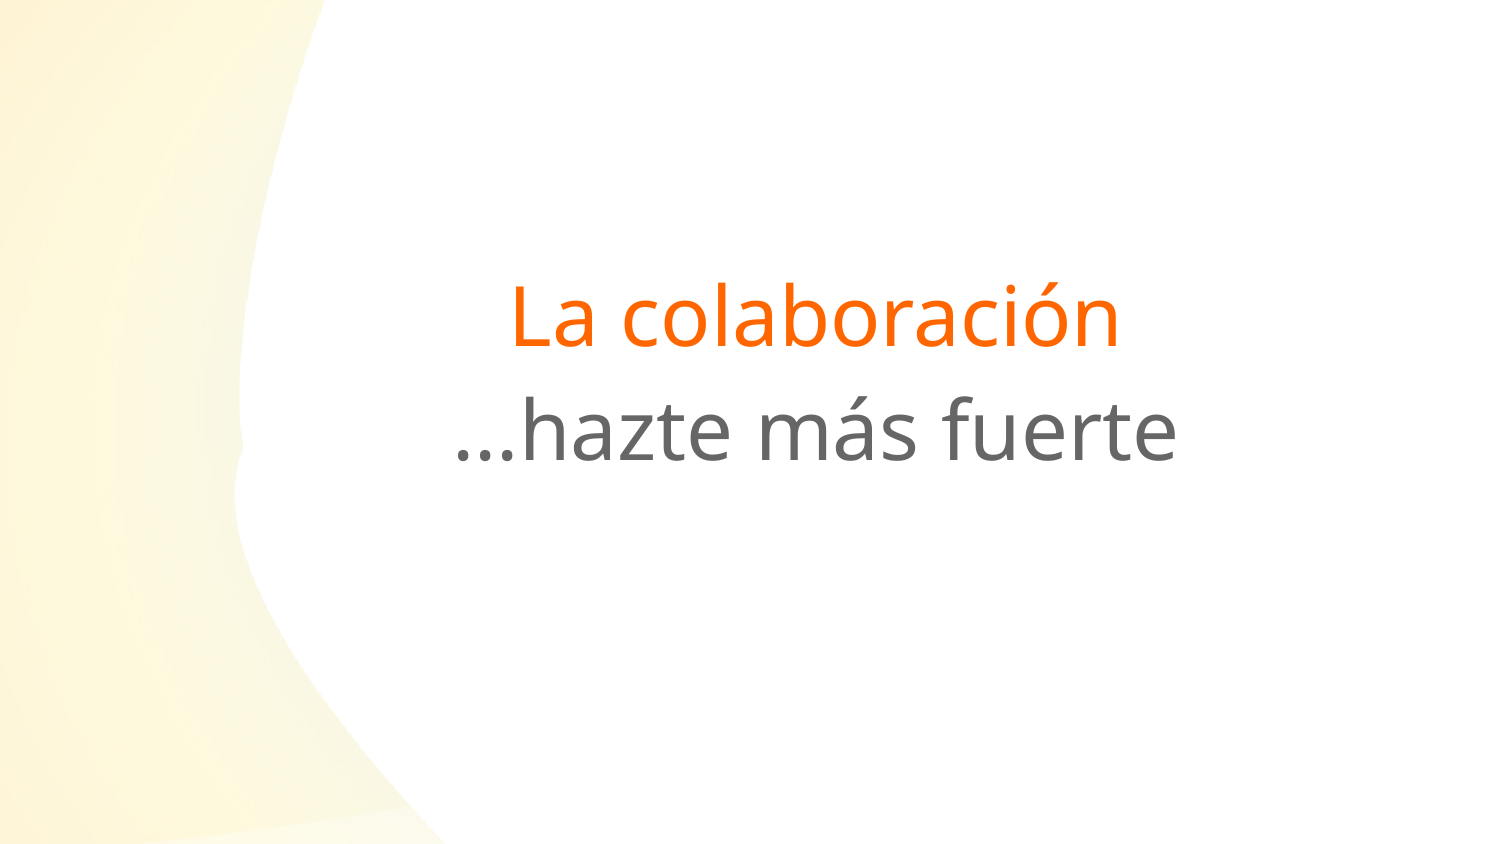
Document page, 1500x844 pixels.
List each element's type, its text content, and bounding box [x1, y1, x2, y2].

picture [0, 0, 1500, 844]
title La colaboración ...hazte más fuerte [168, 272, 1465, 471]
